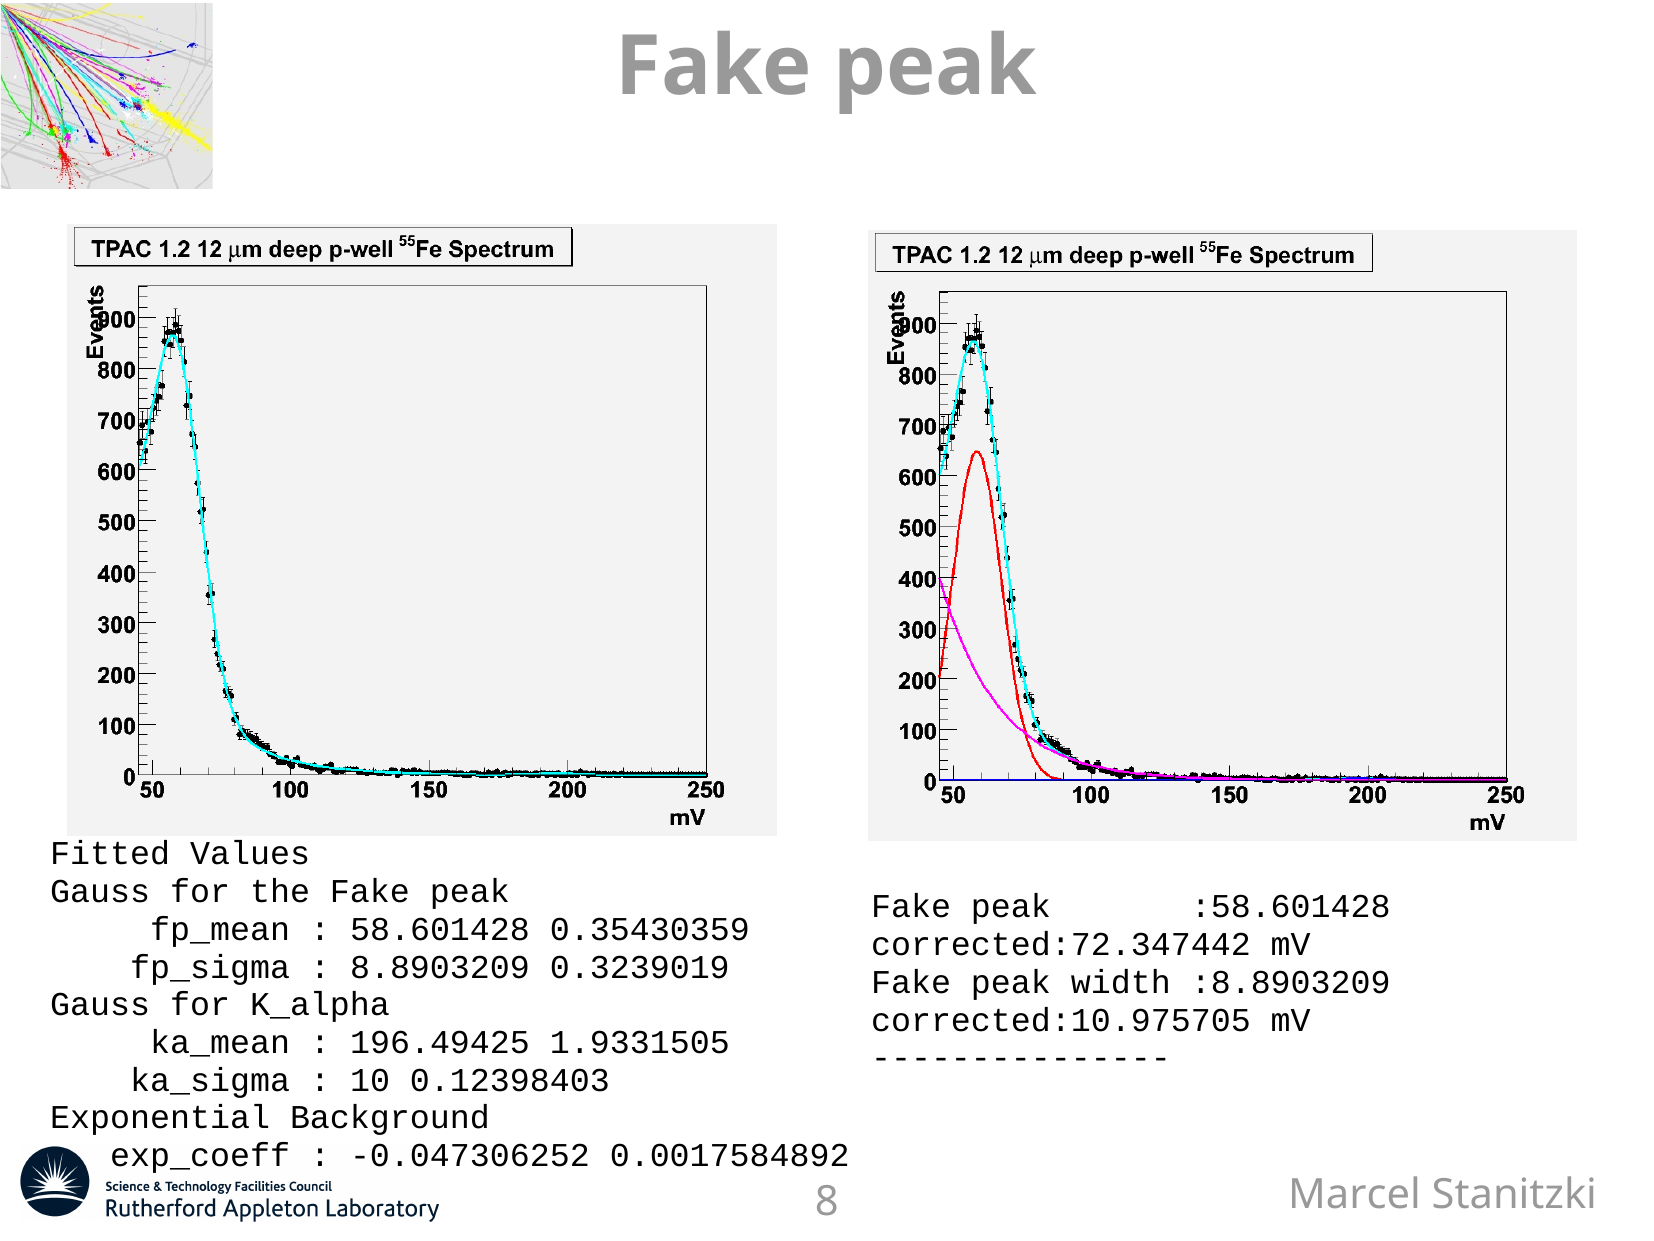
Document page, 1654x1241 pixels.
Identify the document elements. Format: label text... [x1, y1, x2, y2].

picture [0, 3, 213, 189]
text_box Fitted Values Gauss for the Fake peak fp_mean : 58.601428 0.35430359 fp_sigma : 8.8903209 0.3239019 Gauss for K_alpha ka_mean : 196.49425 1.9331505 ka_sigma : 10 0.12398403 Exponential Background exp_coeff : -0.047306252 0.0017584892 [35, 829, 880, 1202]
text_box Fake peak :58.601428 corrected:72.347442 mV Fake peak width :8.8903209 corrected:10.975705 mV --------------- [880, 882, 1589, 1170]
title Fake peak [203, 11, 1451, 113]
picture [67, 224, 777, 829]
picture [19, 1145, 439, 1222]
picture [868, 230, 1577, 841]
